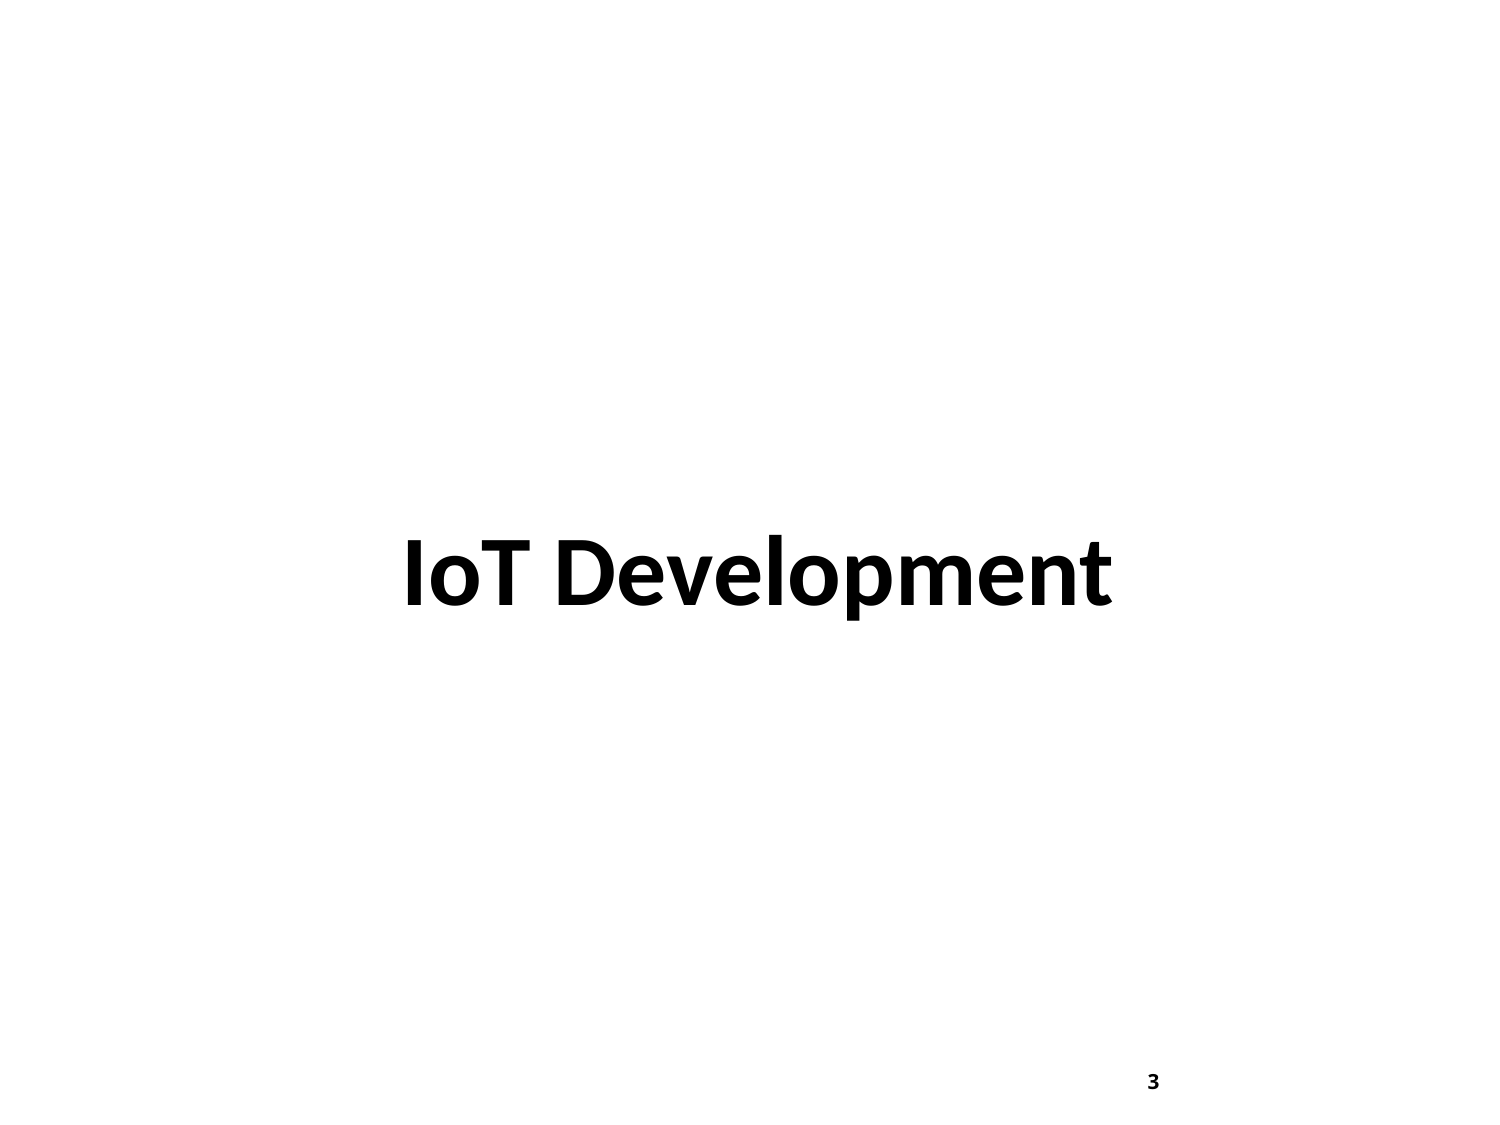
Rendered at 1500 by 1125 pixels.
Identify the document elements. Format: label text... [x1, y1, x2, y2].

text_box 3 [1132, 1052, 1483, 1113]
title IoT Development [120, 445, 1396, 687]
